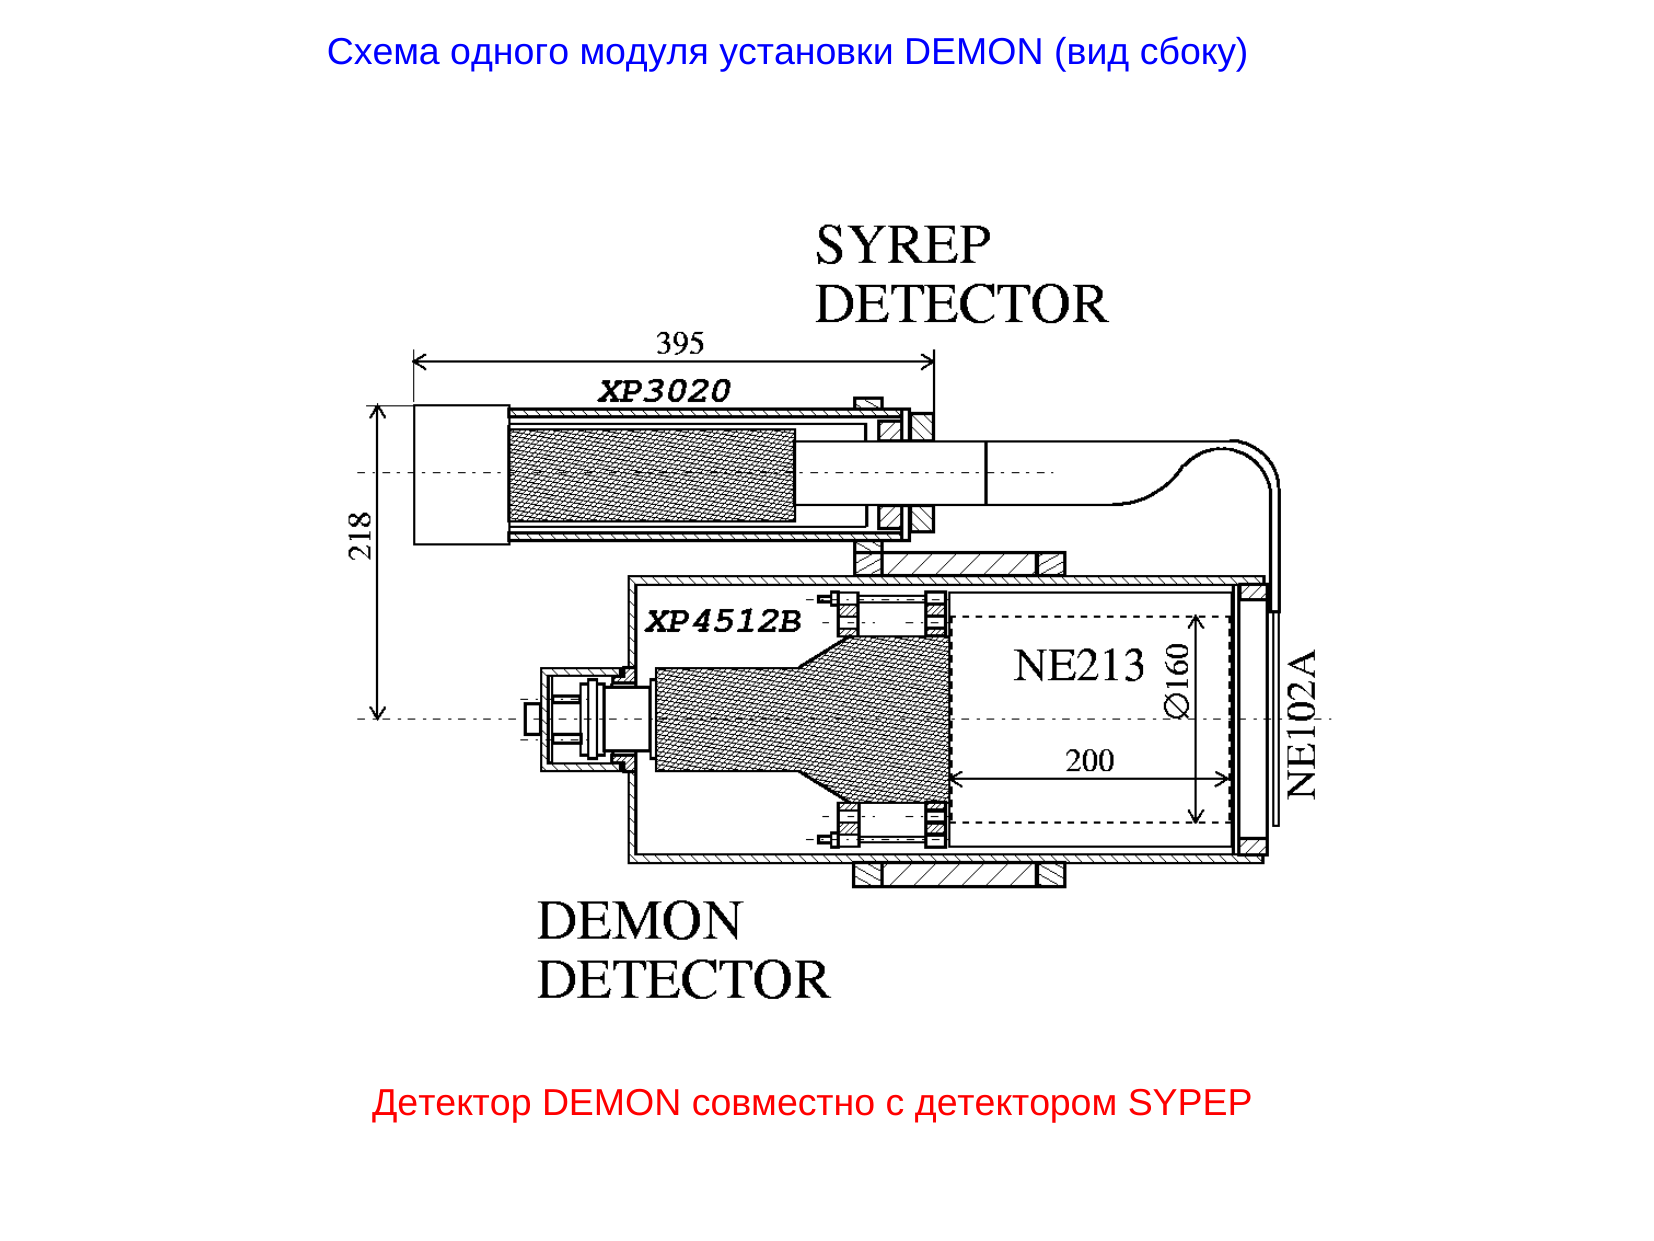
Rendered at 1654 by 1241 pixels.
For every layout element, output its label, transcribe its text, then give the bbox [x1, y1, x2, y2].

picture [214, 0, 1455, 1241]
text_box Схема одного модуля установки DEMON (вид сбоку) [326, 30, 1250, 74]
text_box Детектор DEMON совместно с детектором SYPEP [372, 1081, 1254, 1124]
